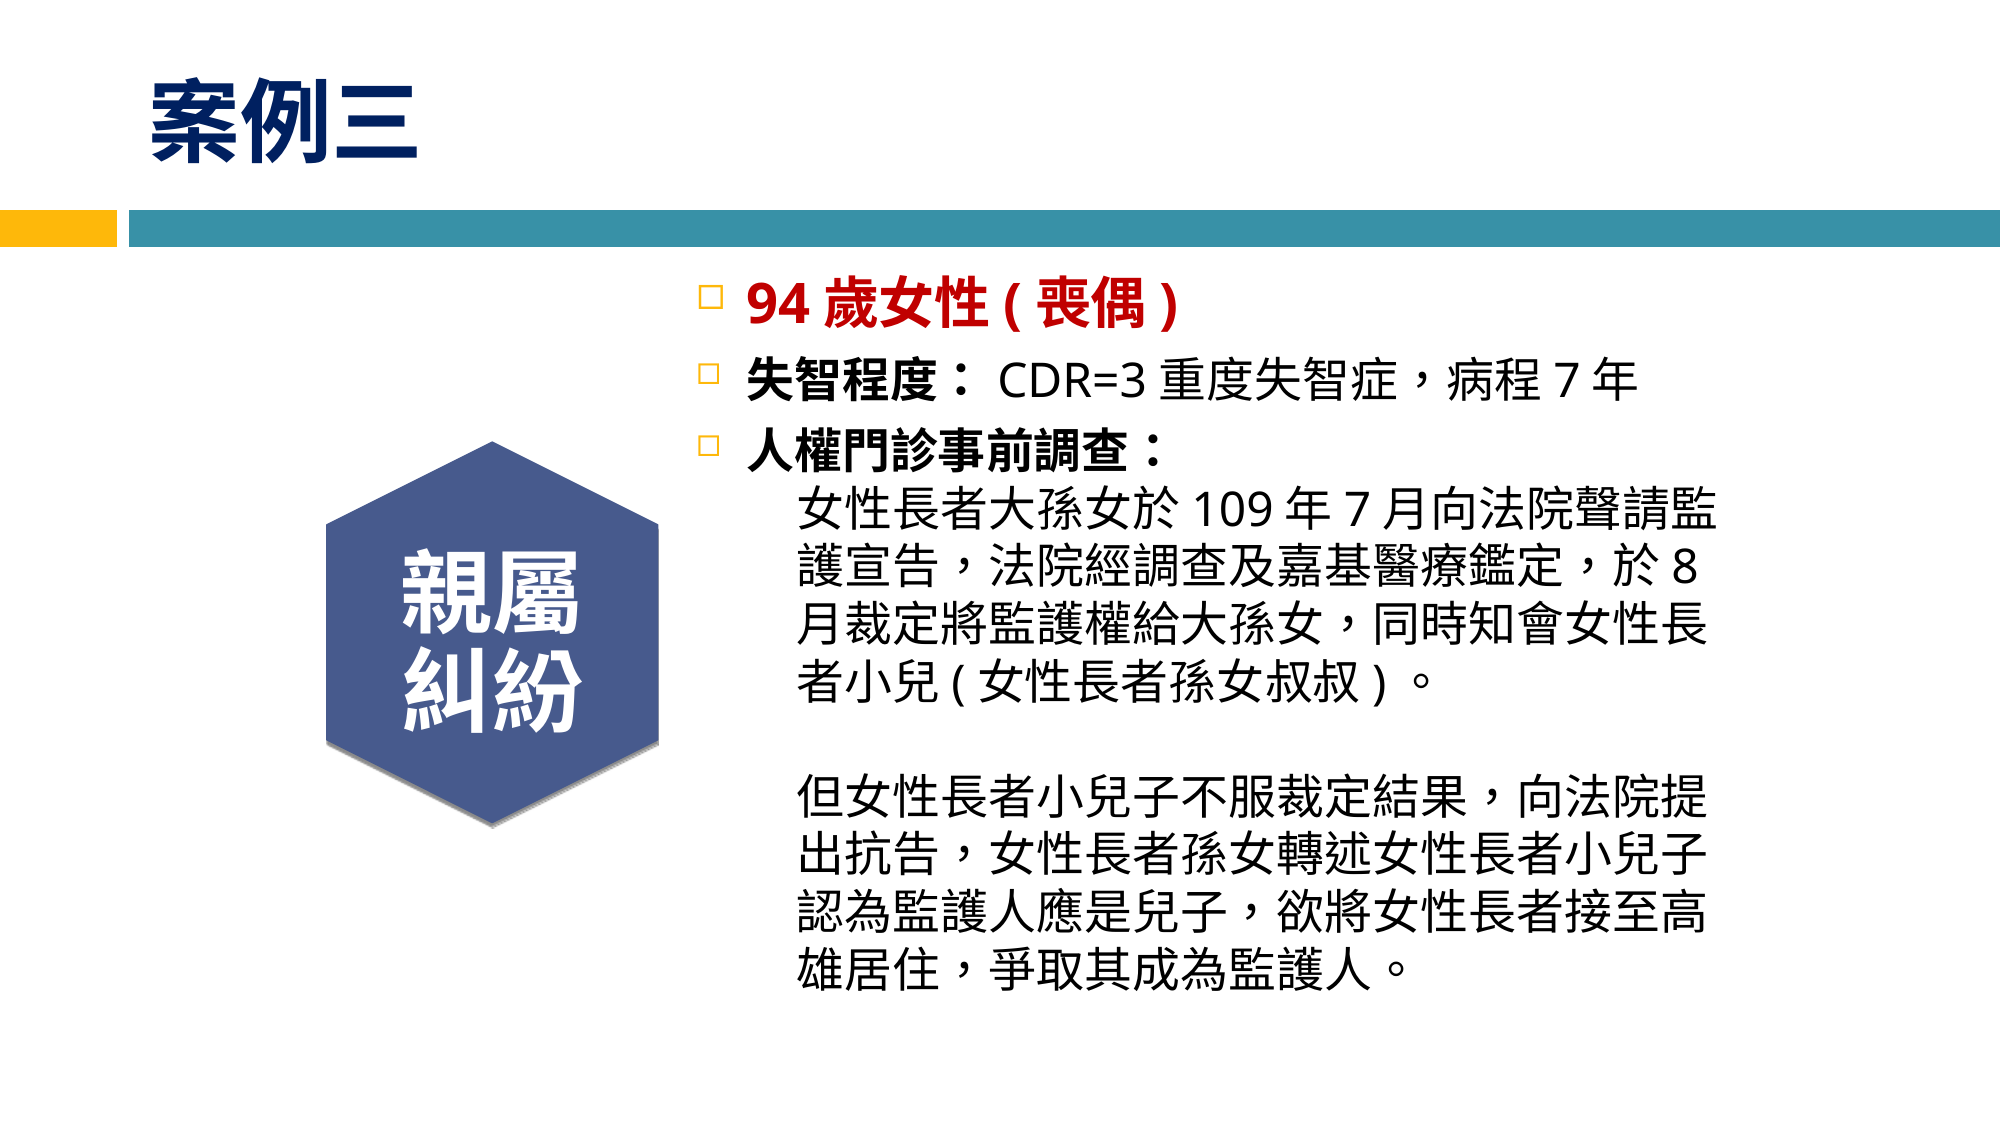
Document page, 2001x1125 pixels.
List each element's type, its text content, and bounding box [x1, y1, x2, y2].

title 案例三 [133, 37, 1917, 201]
text_box 親屬糾紛 [378, 515, 606, 777]
text_box [401, 777, 584, 823]
text_box [326, 442, 658, 766]
list 94歲女性(喪偶) 失智程度：CDR=3重度失智症，病程7年 人權門診事前調查： 女性長者大孫女於109年7月向法院聲請監護宣告，法院經調查及嘉基醫療鑑定，於8月裁定將監護權給大孫女，同時知會女性長者小兒(女性長者孫女叔叔)。 但女性長者小兒子不服裁定結果，向法院提出抗告，女性長者孫女轉述女性長者小兒子認為監護人應是兒子，欲將女性長者接至高雄居住，爭取其成為監護人。 [680, 260, 1750, 1011]
